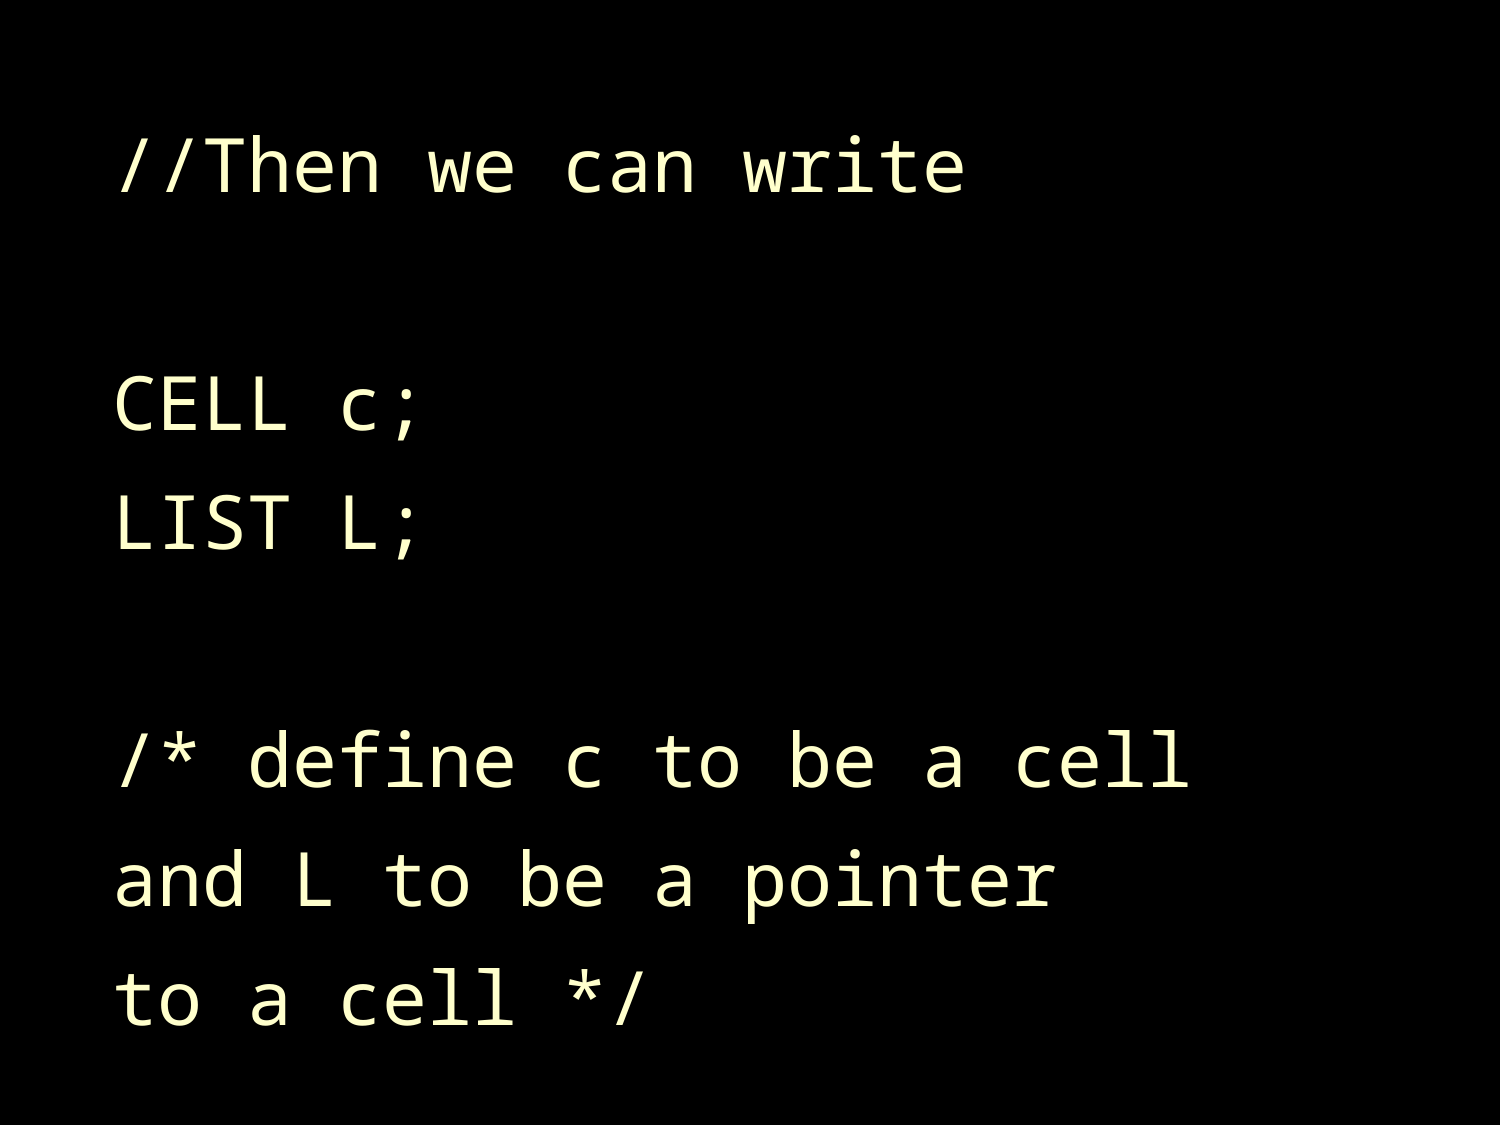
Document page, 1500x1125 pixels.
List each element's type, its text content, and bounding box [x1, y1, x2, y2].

list //Then we can write CELL c; LIST L; /* define c to be a cell and L to be a pointer to a cell */ [112, 112, 1426, 1011]
